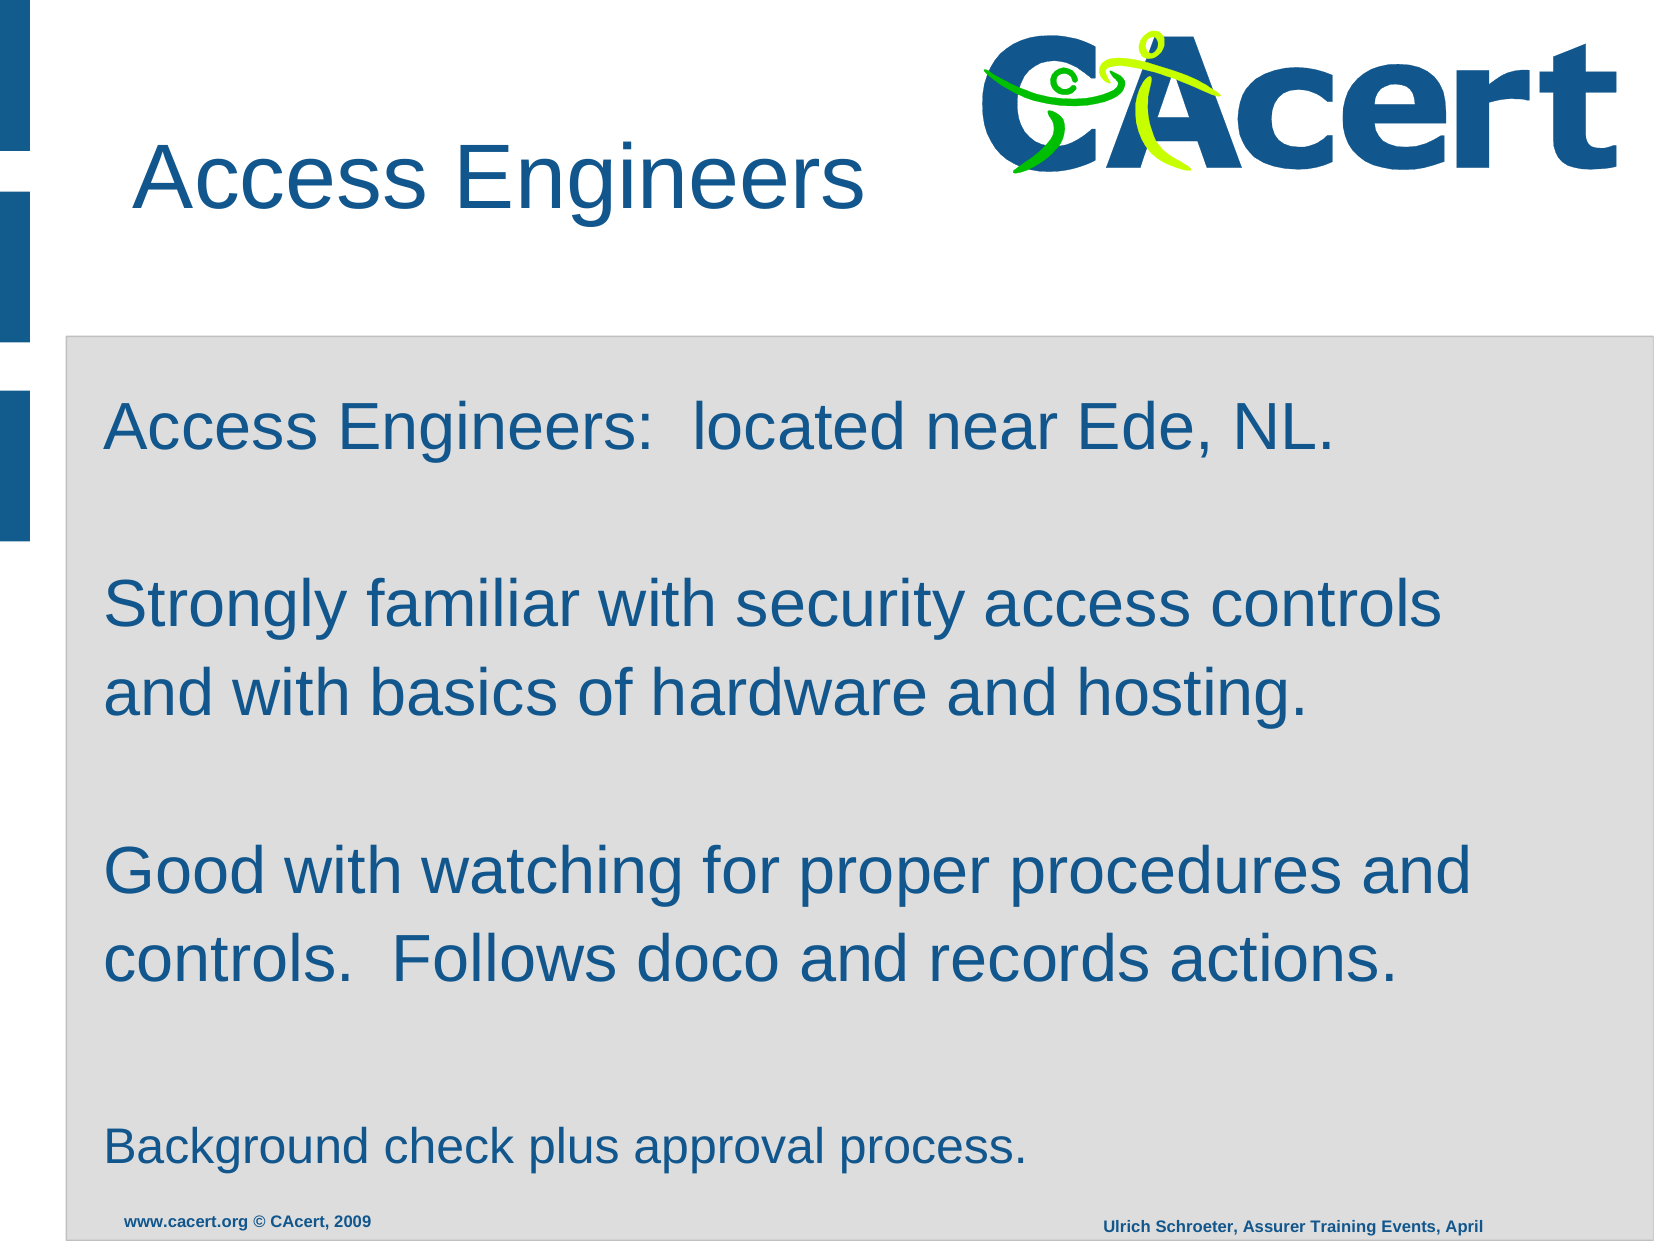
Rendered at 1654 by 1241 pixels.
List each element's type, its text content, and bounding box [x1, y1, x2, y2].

text_box Access Engineers [118, 118, 883, 236]
text_box Access Engineers: located near Ede, NL. Strongly familiar with security access controls and with basics of hardware and hosting. Good with watching for proper procedures and controls. Follows doco and records actions. Background check plus approval process. [88, 367, 1567, 1182]
